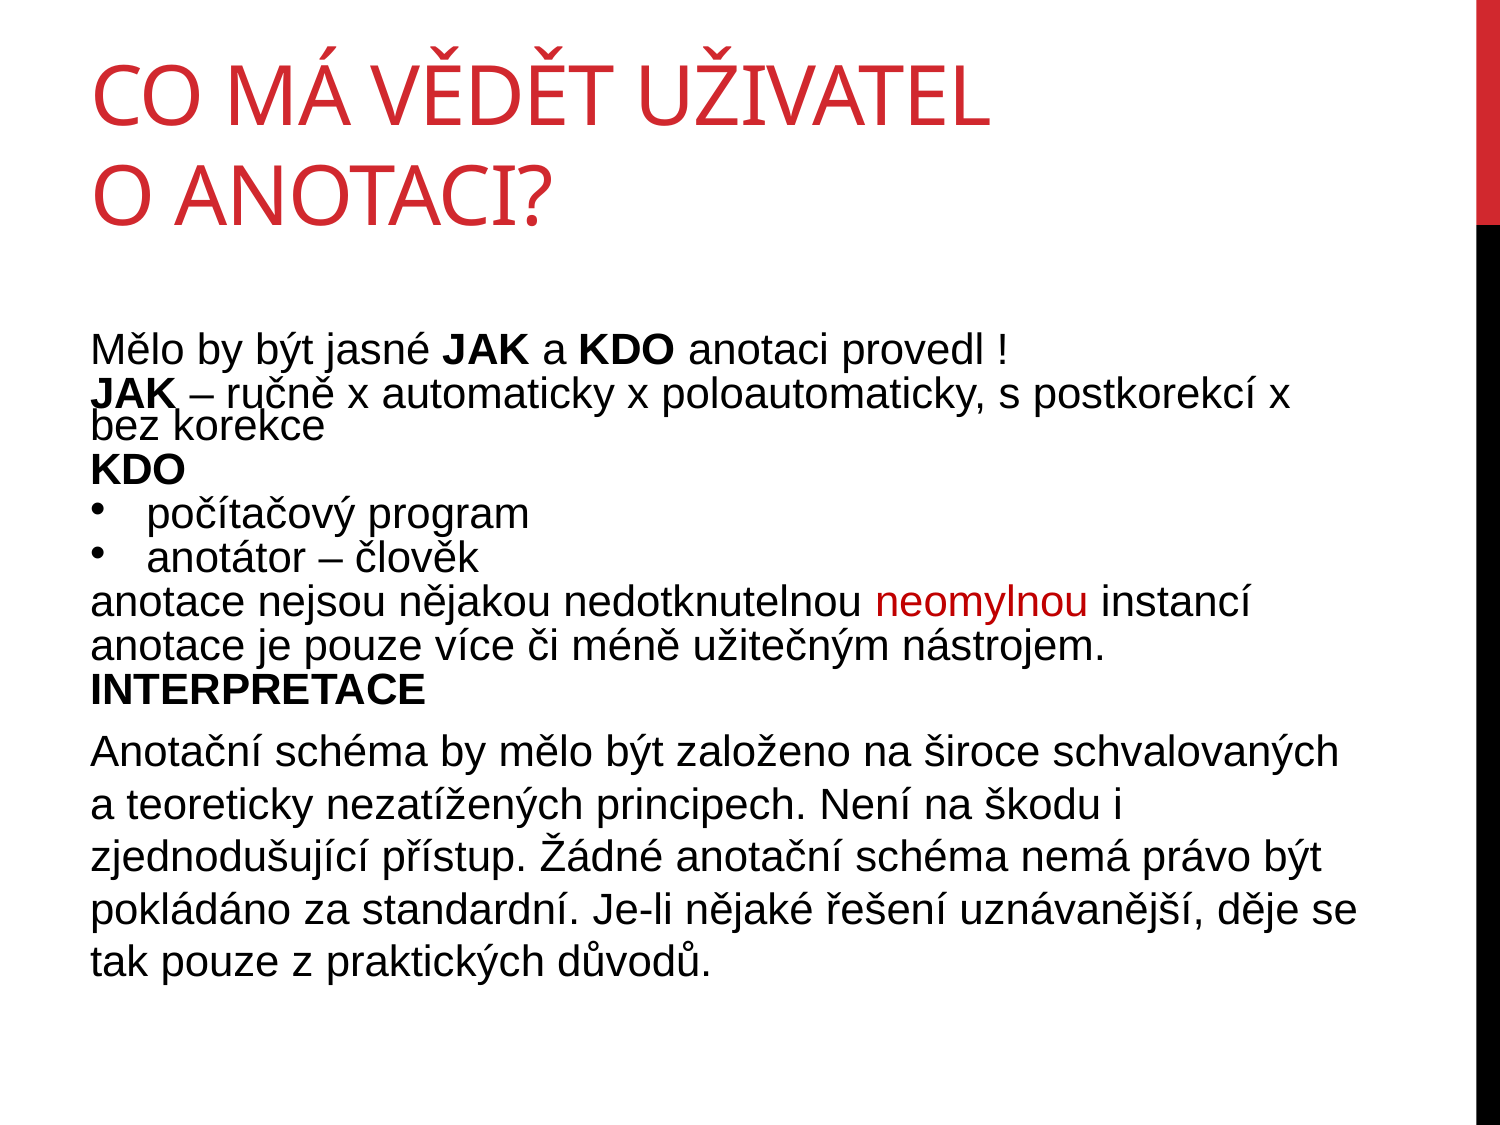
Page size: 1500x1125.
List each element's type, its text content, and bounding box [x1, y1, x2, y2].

list Mělo by být jasné JAK a KDO anotaci provedl ! JAK – ručně x automaticky x poloautomaticky, s postkorekcí x bez korekce KDO počítačový program anotátor – člověk anotace nejsou nějakou nedotknutelnou neomylnou instancí anotace je pouze více či méně užitečným nástrojem. INTERPRETACE Anotační schéma by mělo být založeno na široce schvalovaných a teoreticky nezatížených principech. Není na škodu i zjednodušující přístup. Žádné anotační schéma nemá právo být pokládáno za standardní. Je-li nějaké řešení uznávanější, děje se tak pouze z praktických důvodů. [75, 267, 1388, 1106]
title CO MÁ VĚDĚT UŽIVATEL O ANOTACI? [75, 25, 1400, 251]
